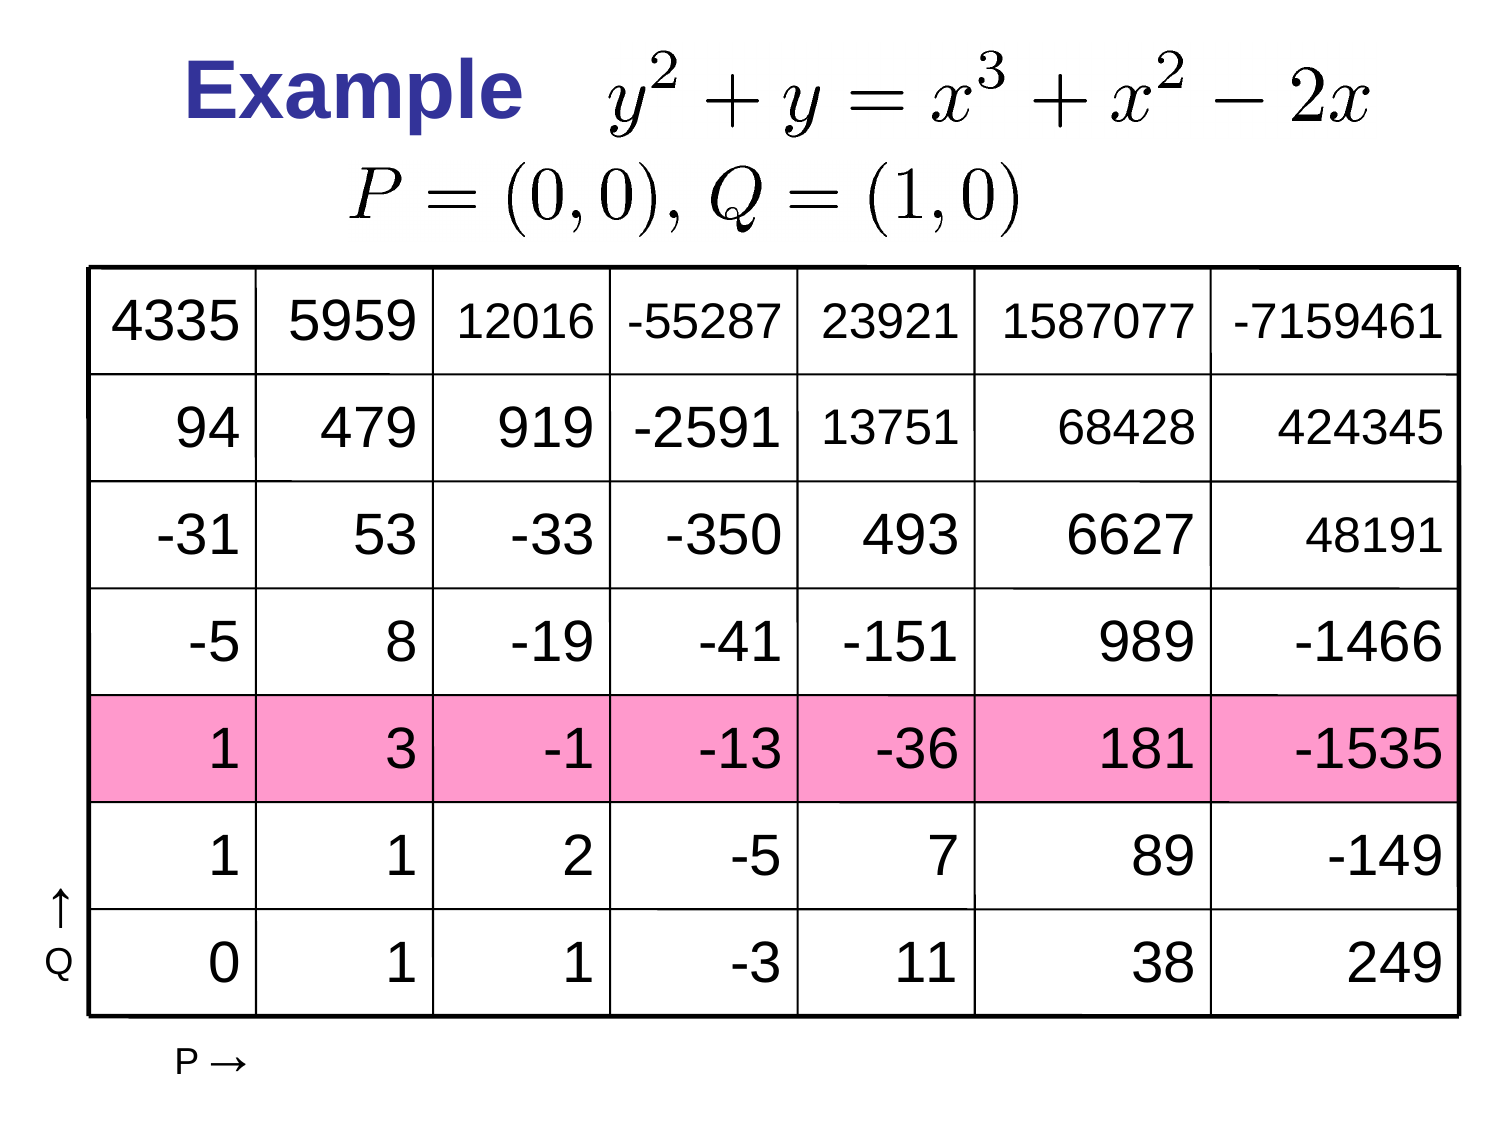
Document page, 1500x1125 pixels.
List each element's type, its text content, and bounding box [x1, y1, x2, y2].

text_box 1 [257, 804, 431, 908]
text_box ↑ Q [29, 857, 93, 991]
text_box 989 [976, 590, 1209, 694]
text_box -33 [434, 483, 608, 587]
text_box P→ [159, 1014, 273, 1096]
text_box -1466 [1212, 590, 1456, 694]
text_box 2 [435, 804, 609, 908]
text_box -350 [612, 483, 796, 587]
text_box 493 [799, 483, 973, 587]
text_box 6627 [976, 483, 1209, 587]
text_box 1 [92, 697, 254, 801]
text_box 94 [91, 376, 254, 480]
text_box -7159461 [1212, 270, 1456, 373]
text_box 0 [92, 911, 254, 1013]
text_box -36 [799, 697, 973, 801]
text_box 23921 [799, 270, 973, 373]
picture [348, 160, 1022, 242]
text_box -3 [612, 911, 796, 1013]
text_box 424345 [1212, 376, 1456, 480]
text_box -2591 [611, 376, 796, 480]
text_box 1 [257, 911, 432, 1013]
text_box 1 [92, 804, 254, 908]
text_box -149 [1212, 804, 1456, 908]
text_box -5 [612, 804, 796, 908]
text_box 68428 [976, 376, 1209, 480]
text_box -55287 [611, 270, 796, 373]
text_box -1535 [1212, 697, 1456, 801]
text_box -19 [434, 590, 609, 694]
text_box -1 [434, 697, 609, 801]
text_box 1 [435, 911, 609, 1013]
text_box 13751 [799, 376, 973, 480]
text_box 5959 [257, 270, 431, 373]
text_box 479 [257, 376, 431, 480]
text_box 4335 [91, 270, 254, 373]
text_box -41 [612, 590, 796, 694]
text_box 181 [976, 697, 1209, 801]
text_box 919 [434, 376, 608, 480]
text_box 249 [1212, 911, 1456, 1014]
text_box -31 [91, 483, 254, 587]
text_box 7 [799, 804, 973, 908]
text_box -151 [799, 590, 973, 694]
picture [608, 42, 1377, 139]
text_box -5 [91, 590, 254, 694]
text_box 11 [799, 911, 973, 1013]
text_box 38 [976, 911, 1209, 1014]
text_box 12016 [434, 270, 608, 373]
text_box 1587077 [976, 270, 1209, 373]
text_box 3 [257, 697, 431, 801]
text_box 53 [257, 483, 431, 587]
text_box -13 [612, 697, 796, 801]
text_box 8 [257, 590, 431, 694]
text_box 89 [976, 804, 1209, 908]
title Example [64, 30, 644, 149]
text_box 48191 [1212, 483, 1456, 587]
